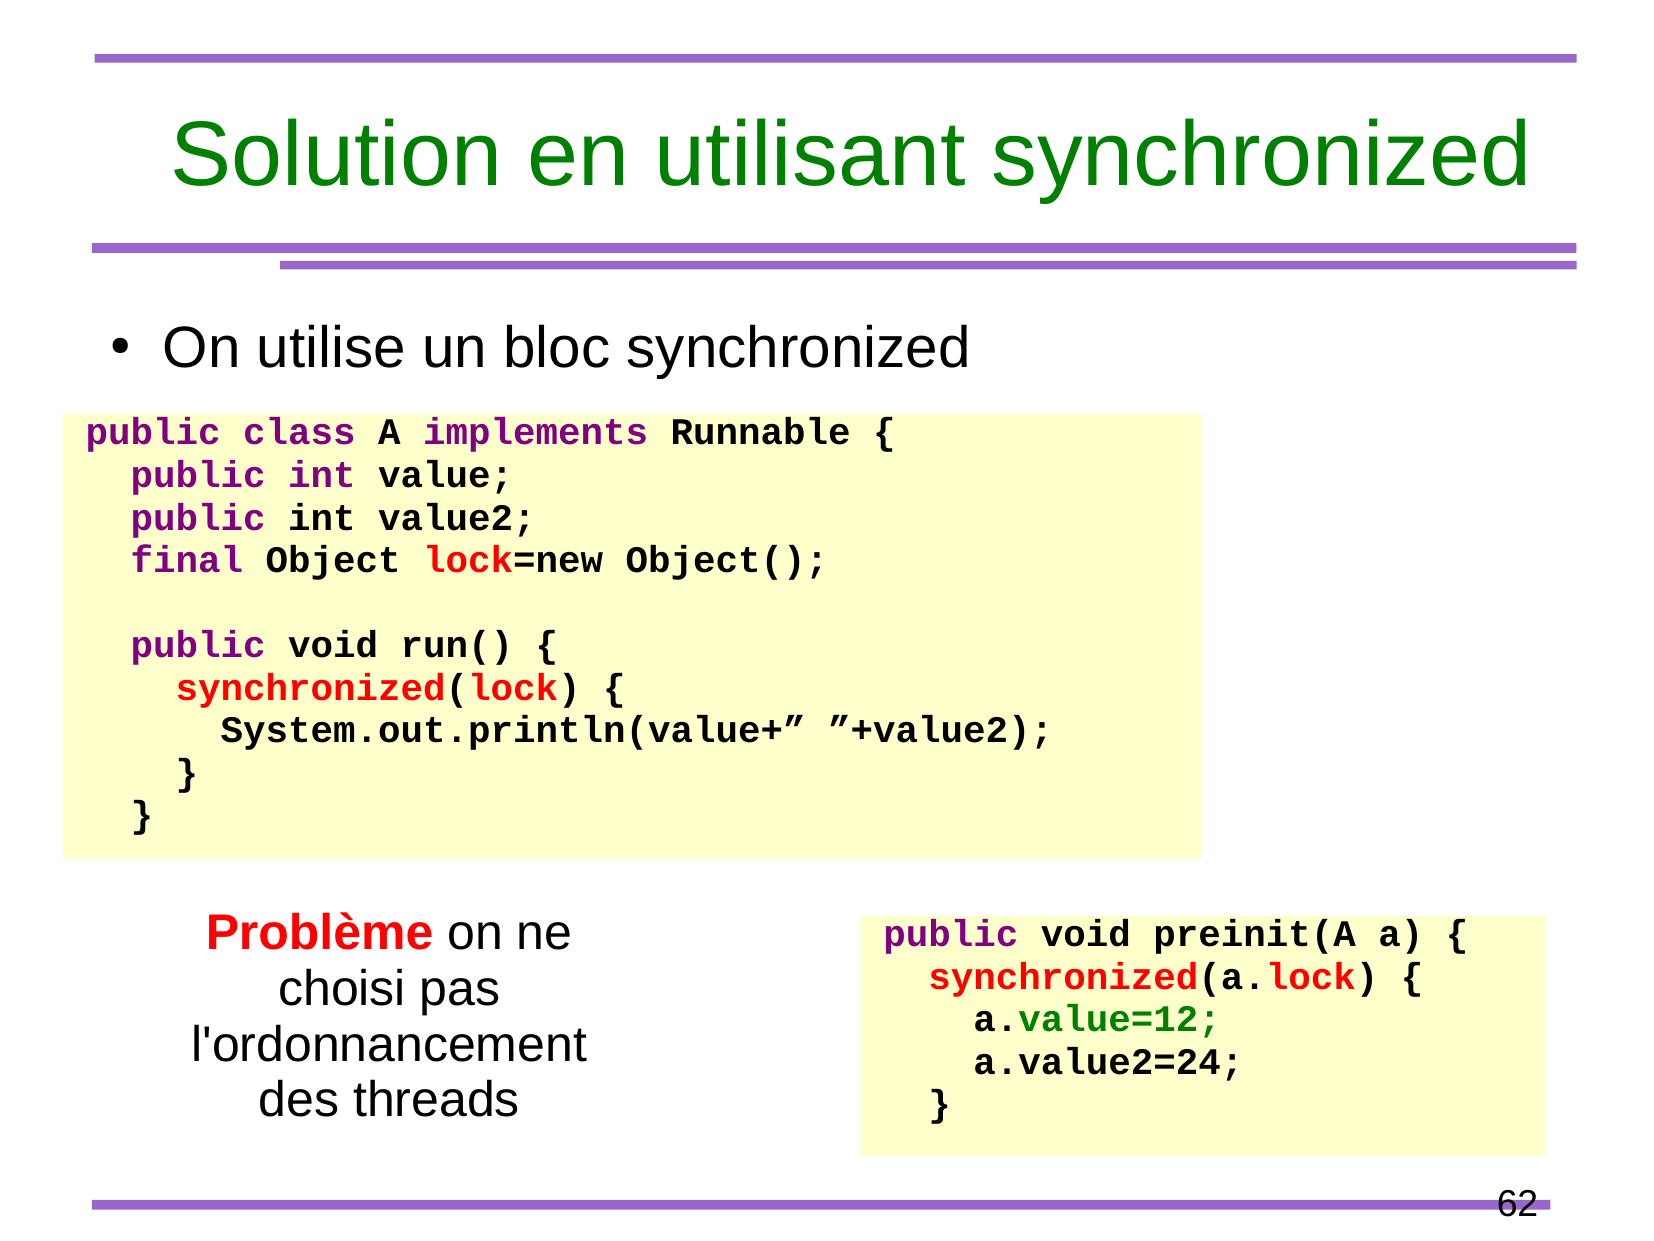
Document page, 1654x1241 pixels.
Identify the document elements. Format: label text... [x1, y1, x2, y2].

text_box Problème on ne choisi pas l'ordonnancement des threads [191, 904, 621, 1128]
text_box public class A implements Runnable { public int value; public int value2; final Object lock=new Object(); public void run() { synchronized(lock) { System.out.println(value+” ”+value2); } } [62, 413, 1202, 860]
title Solution en utilisant synchronized [121, 49, 1534, 257]
list On utilise un bloc synchronized [92, 315, 1563, 397]
text_box public void preinit(A a) { synchronized(a.lock) { a.value=12; a.value2=24; } [860, 915, 1546, 1156]
